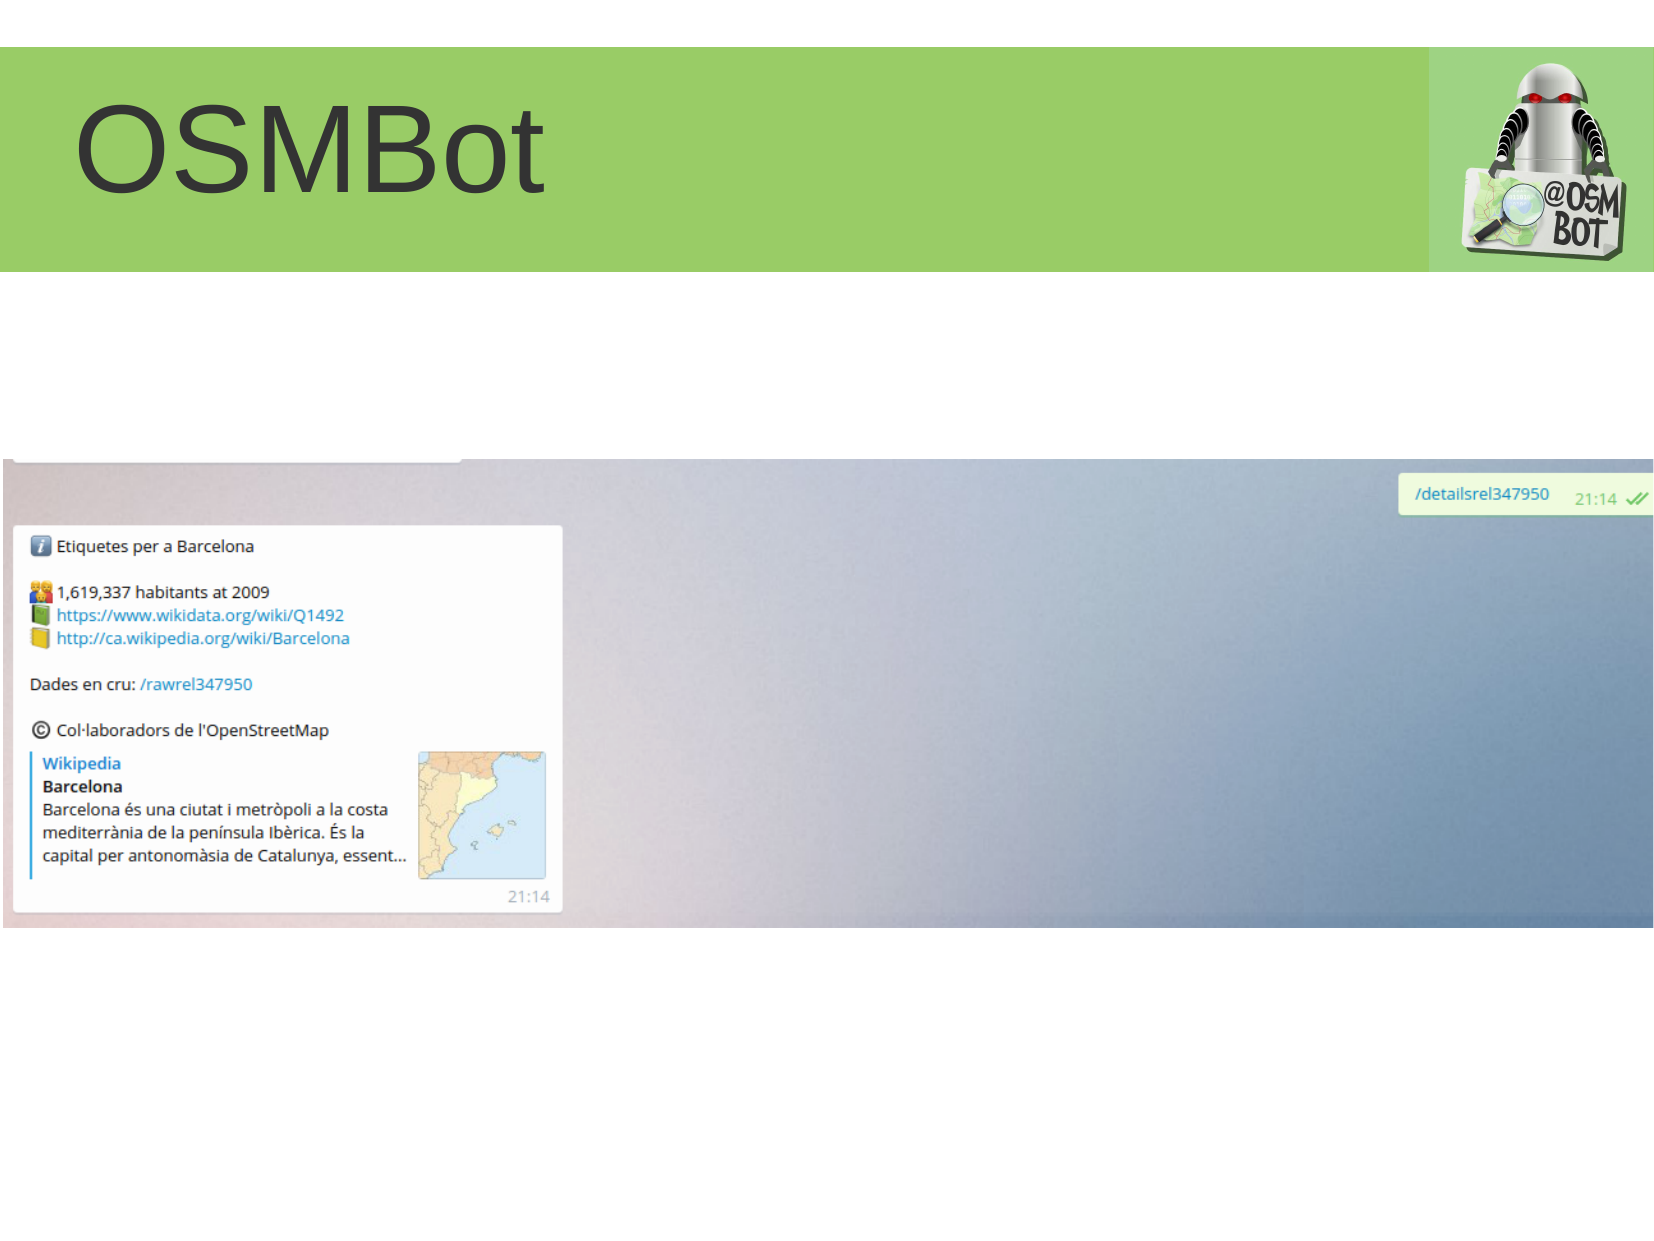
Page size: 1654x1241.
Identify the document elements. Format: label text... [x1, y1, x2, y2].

picture [1429, 47, 1654, 272]
picture [3, 459, 1654, 928]
text_box [0, 47, 1429, 272]
text_box OSMBot [59, 71, 1429, 227]
